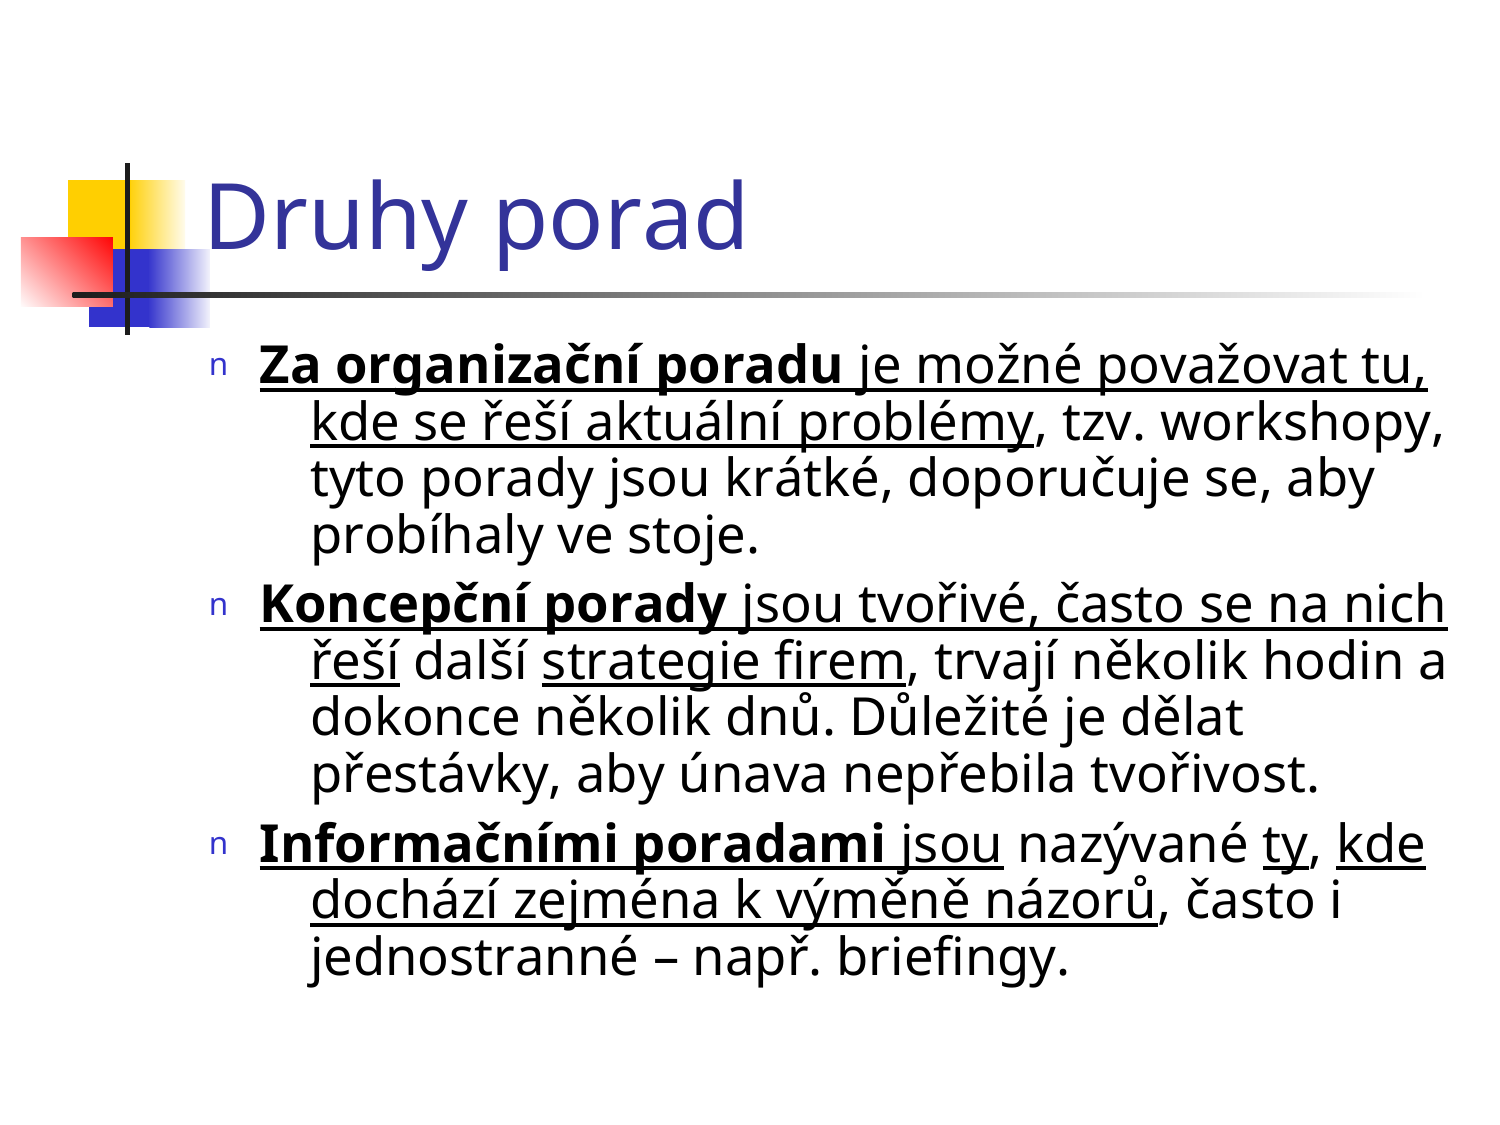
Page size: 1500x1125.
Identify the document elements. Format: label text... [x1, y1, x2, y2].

list Za organizační poradu je možné považovat tu, kde se řeší aktuální problémy, tzv. workshopy, tyto porady jsou krátké, doporučuje se, aby probíhaly ve stoje. Koncepční porady jsou tvořivé, často se na nich řeší další strategie firem, trvají několik hodin a dokonce několik dnů. Důležité je dělat přestávky, aby únava nepřebila tvořivost. Informačními poradami jsou nazývané ty, kde dochází zejména k výměně názorů, často i jednostranné – např. briefingy. [193, 331, 1469, 1007]
title Druhy porad [188, 35, 1468, 275]
